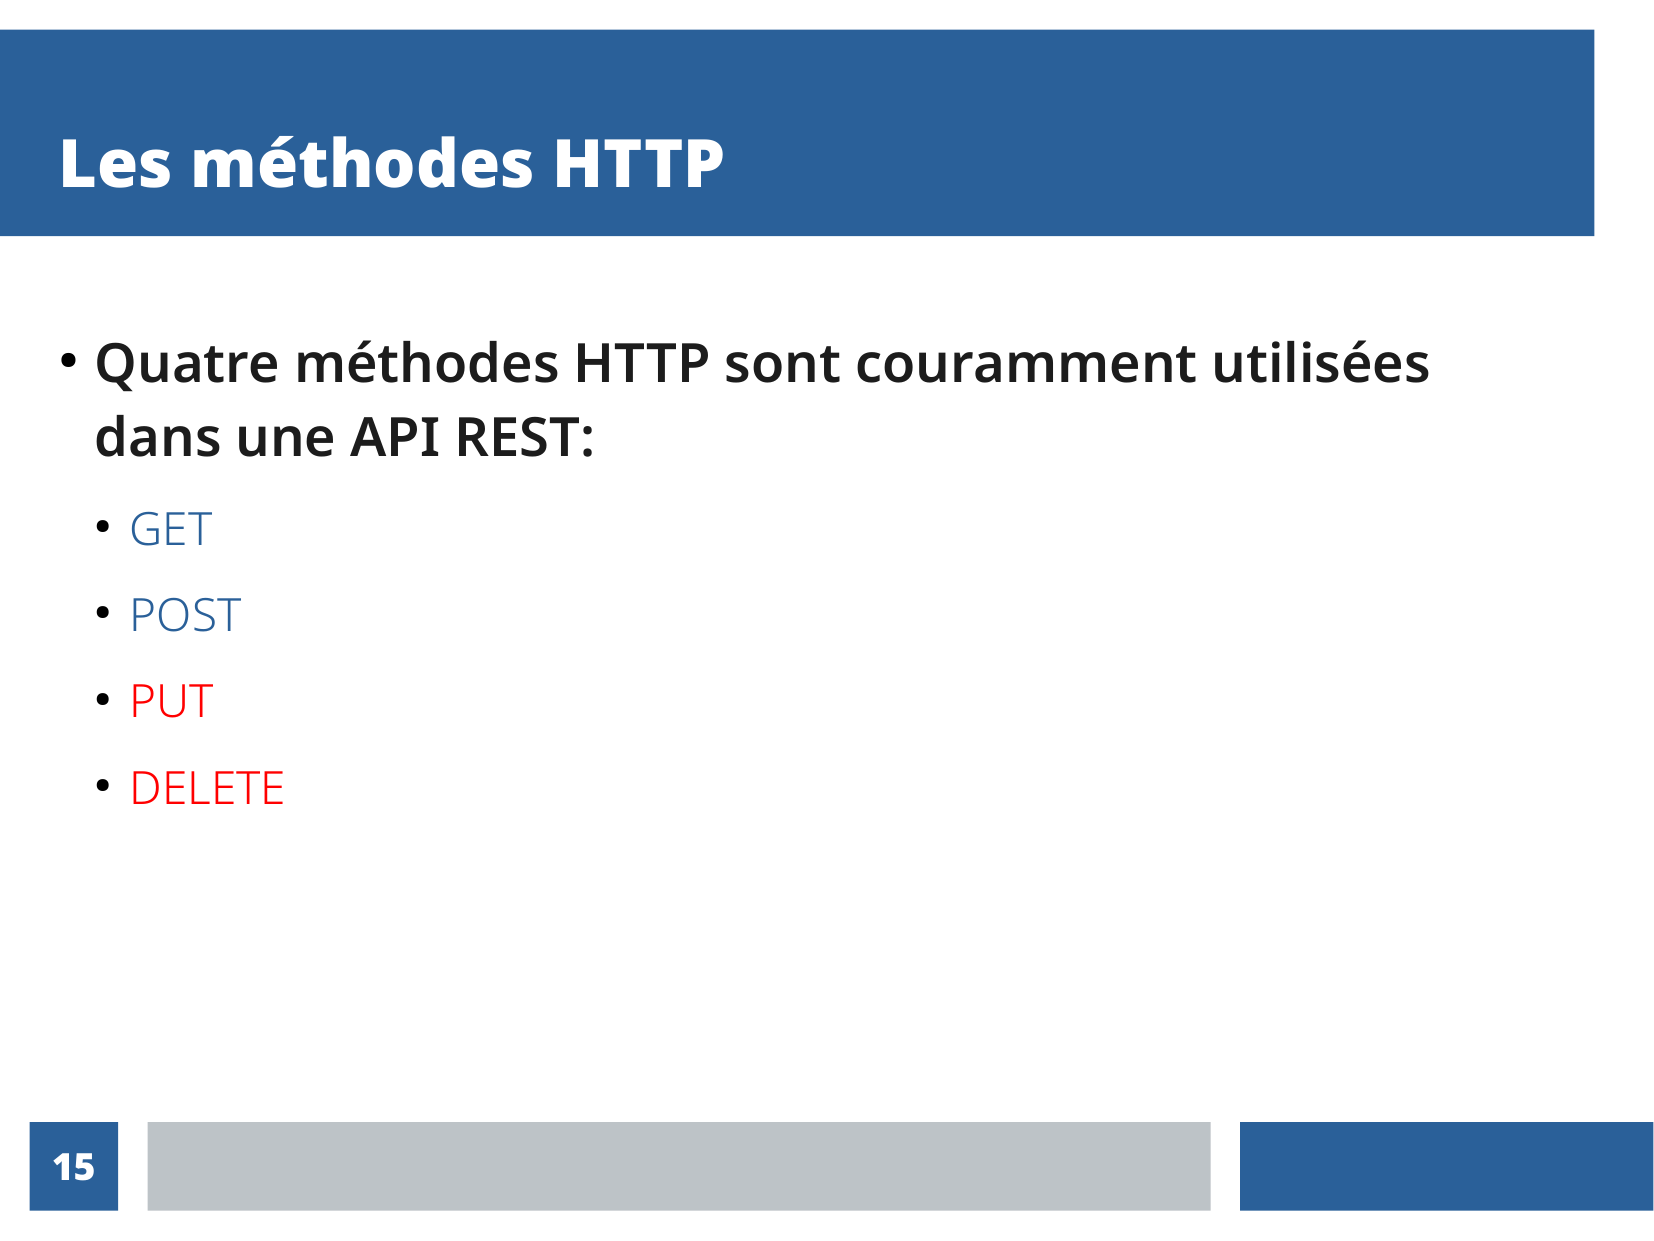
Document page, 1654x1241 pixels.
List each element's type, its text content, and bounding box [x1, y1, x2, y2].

list Quatre méthodes HTTP sont couramment utilisées dans une API REST: GET POST PUT DELETE [59, 324, 1565, 1093]
title Les méthodes HTTP [59, 59, 1595, 207]
